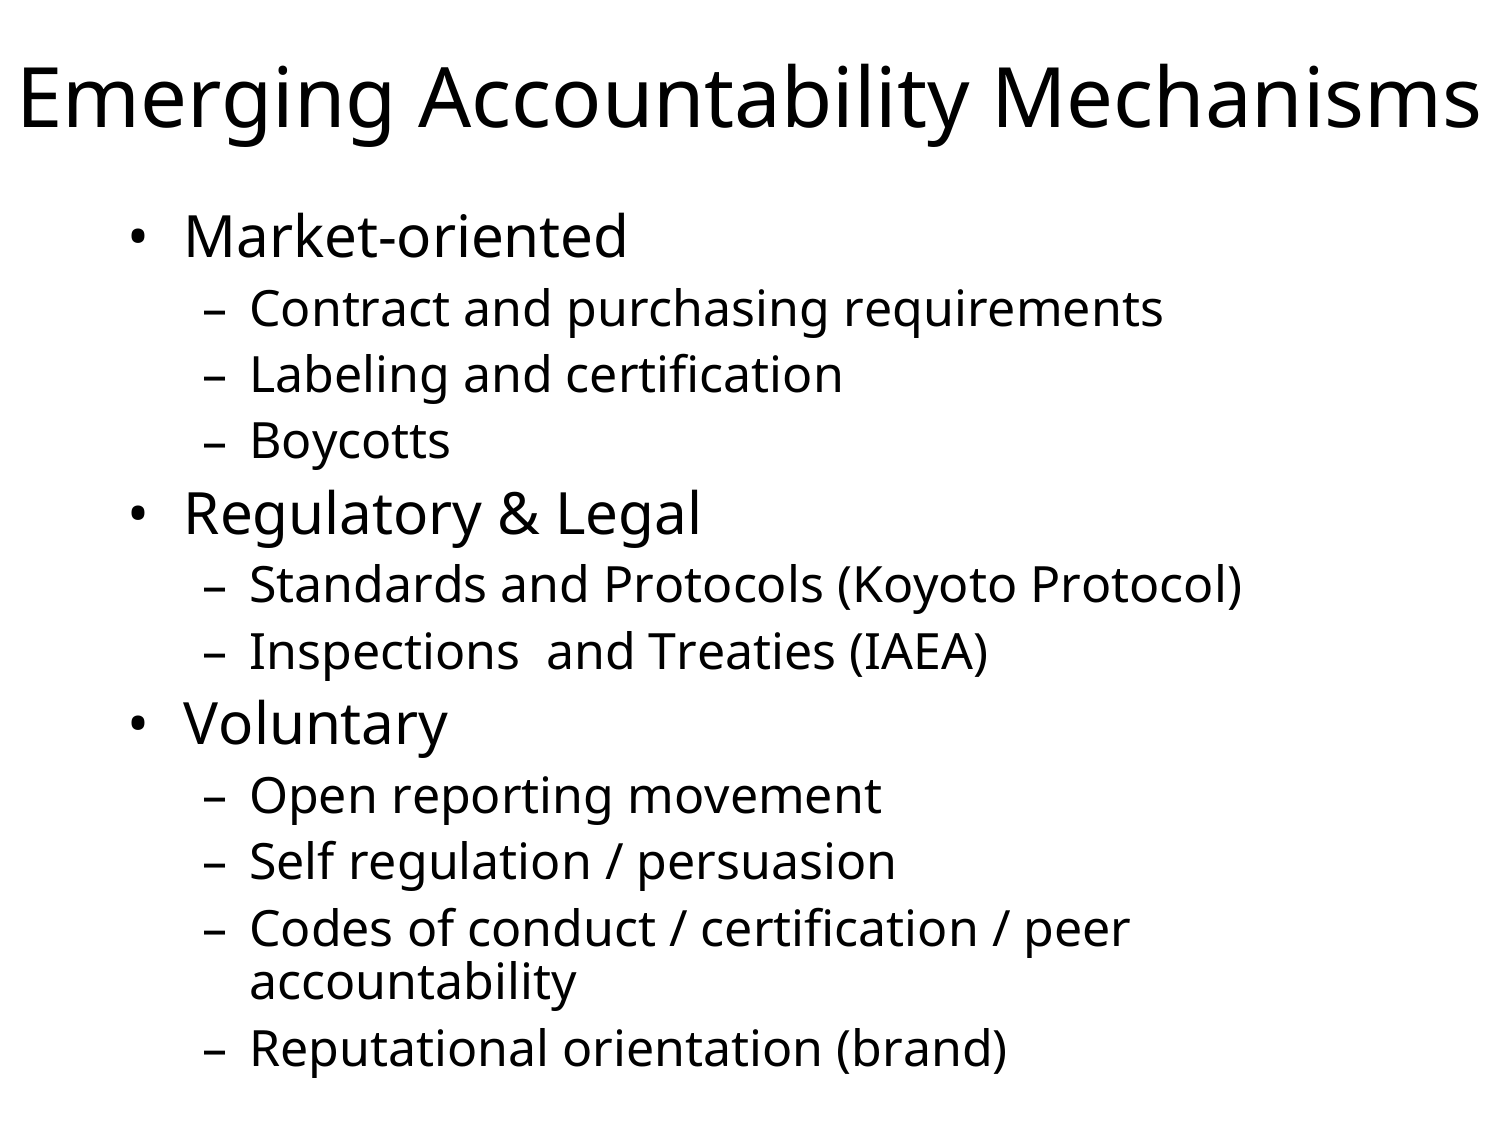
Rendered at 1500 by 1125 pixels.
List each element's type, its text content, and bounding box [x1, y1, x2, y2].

title Emerging Accountability Mechanisms [0, 0, 1500, 188]
list Market-oriented Contract and purchasing requirements Labeling and certification Boycotts Regulatory & Legal Standards and Protocols (Koyoto Protocol) Inspections and Treaties (IAEA) Voluntary Open reporting movement Self regulation / persuasion Codes of conduct / certification / peer accountability Reputational orientation (brand) [112, 199, 1388, 1085]
